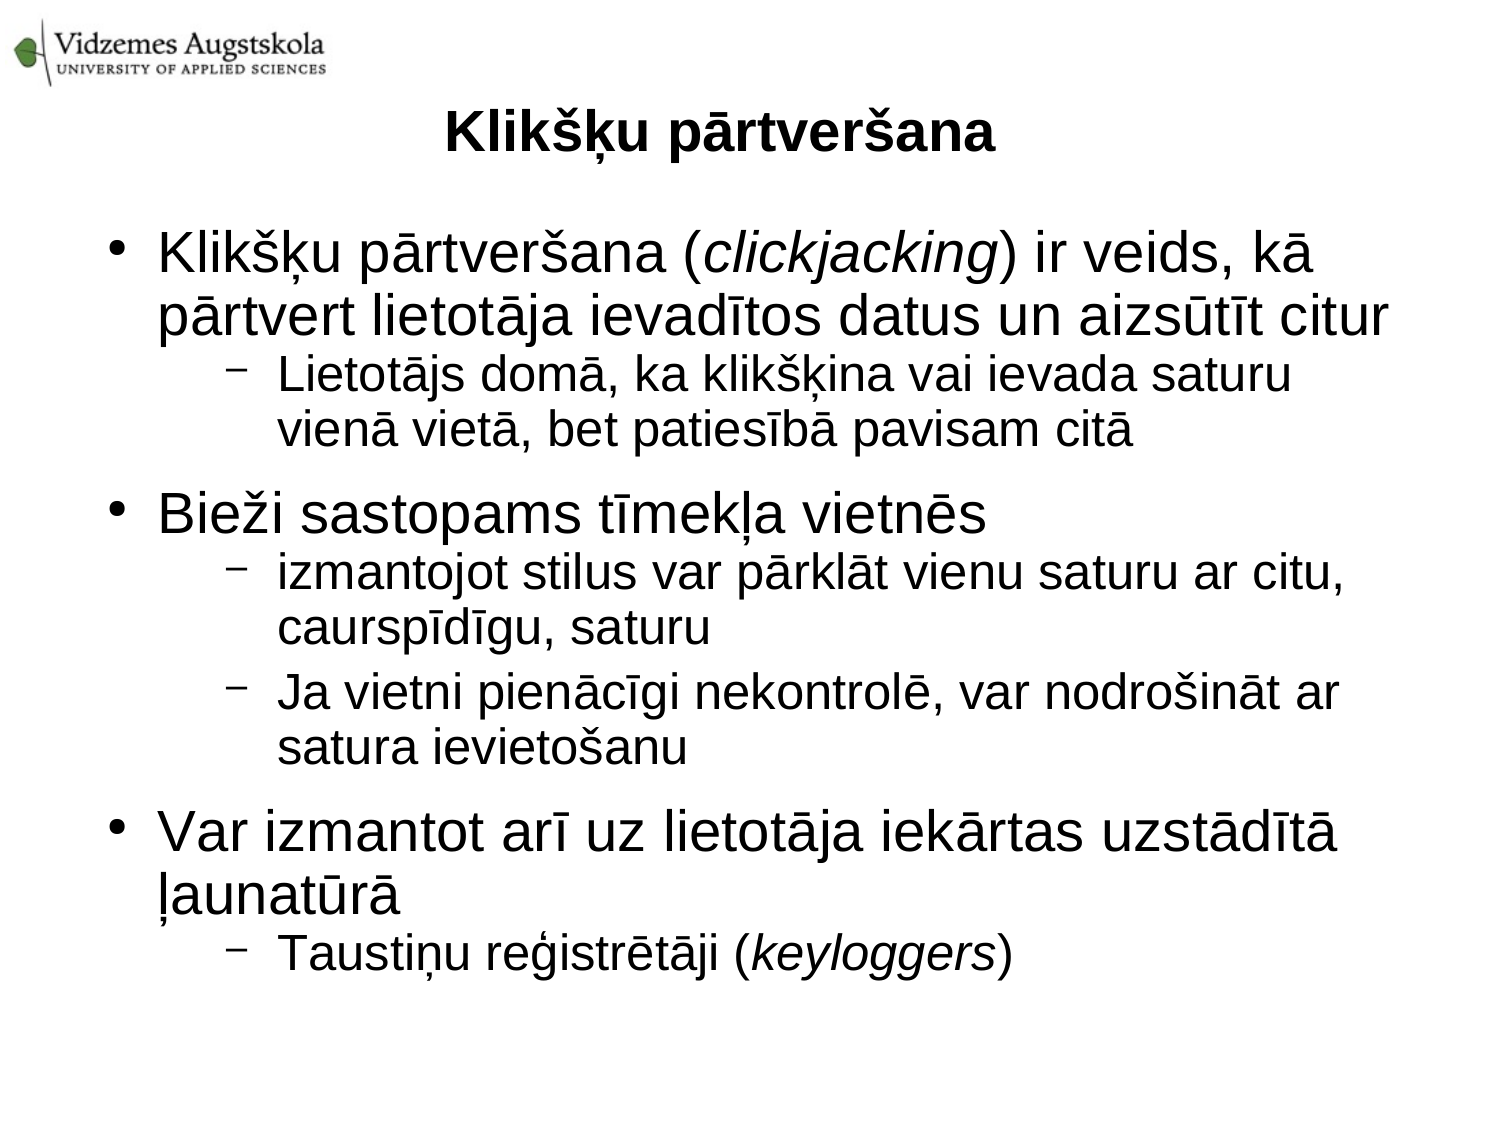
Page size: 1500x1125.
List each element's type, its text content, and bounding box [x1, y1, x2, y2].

picture [5, 2, 334, 102]
list Klikšķu pārtveršana (clickjacking) ir veids, kā pārtvert lietotāja ievadītos datus un aizsūtīt citur Lietotājs domā, ka klikšķina vai ievada saturu vienā vietā, bet patiesībā pavisam citā Bieži sastopams tīmekļa vietnēs izmantojot stilus var pārklāt vienu saturu ar citu, caurspīdīgu, saturu Ja vietni pienācīgi nekontrolē, var nodrošināt ar satura ievietošanu Var izmantot arī uz lietotāja iekārtas uzstādītā ļaunatūrā Taustiņu reģistrētāji (keyloggers) [74, 214, 1424, 1004]
title Klikšķu pārtveršana [85, 87, 1372, 177]
